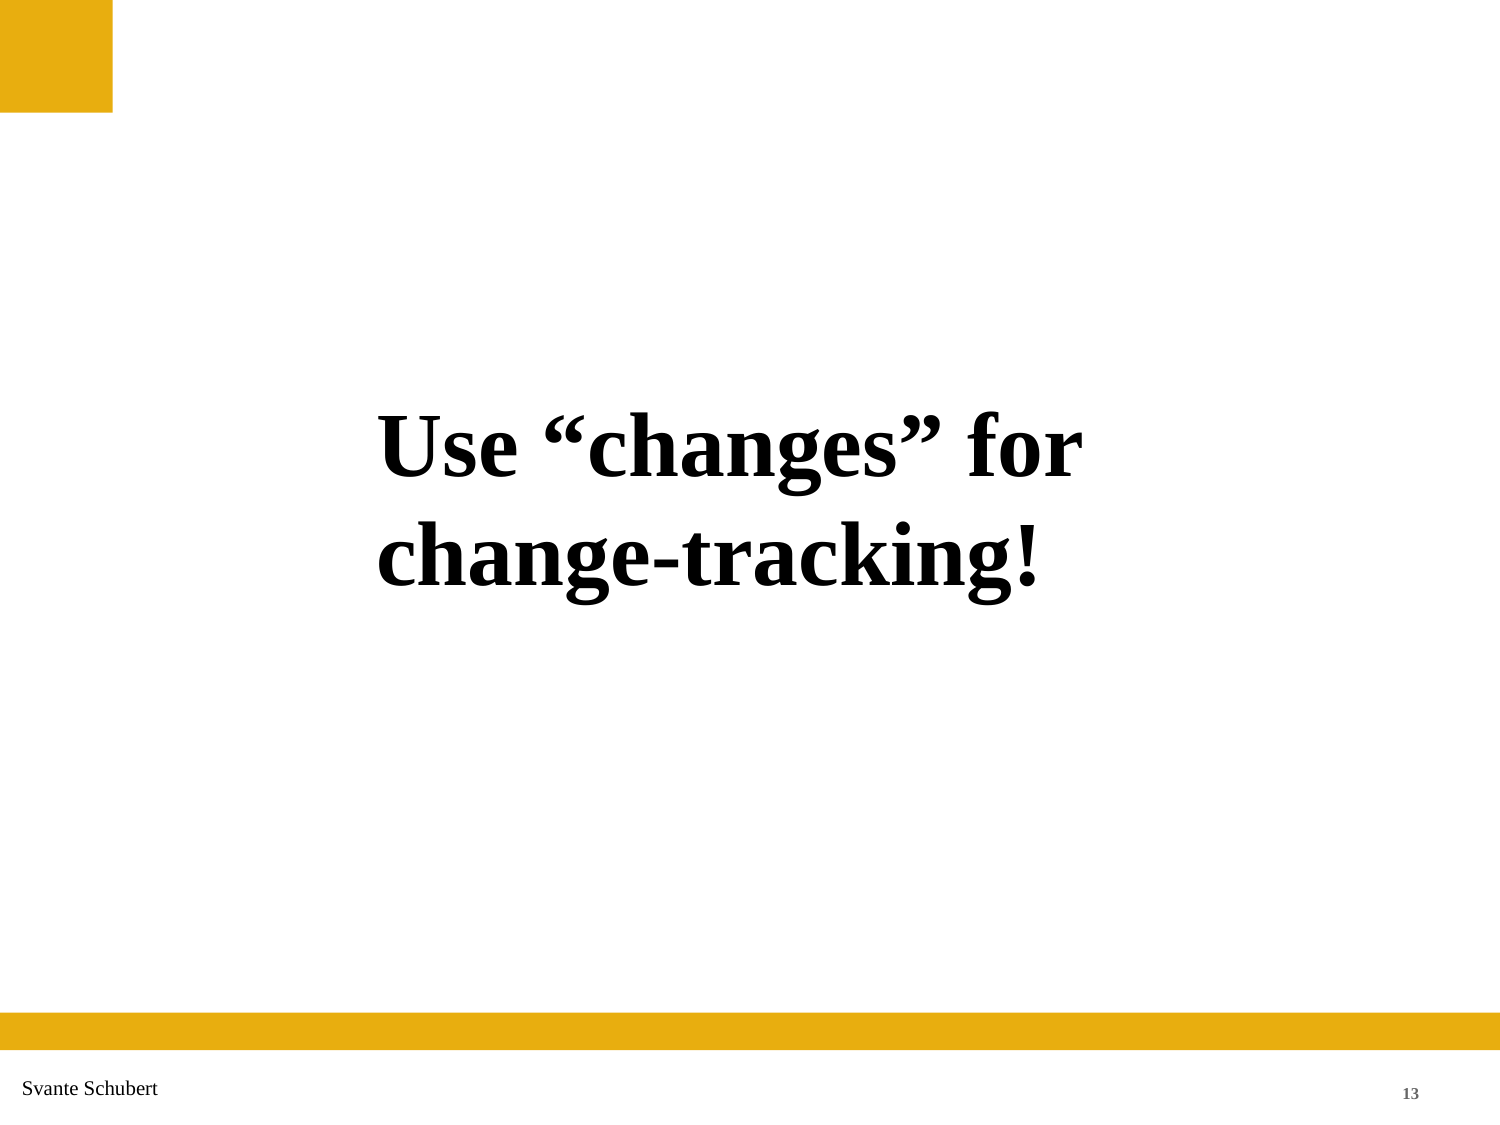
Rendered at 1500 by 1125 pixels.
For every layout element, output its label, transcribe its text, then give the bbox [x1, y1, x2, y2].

title Use “changes” for change-tracking! [376, 386, 1174, 707]
